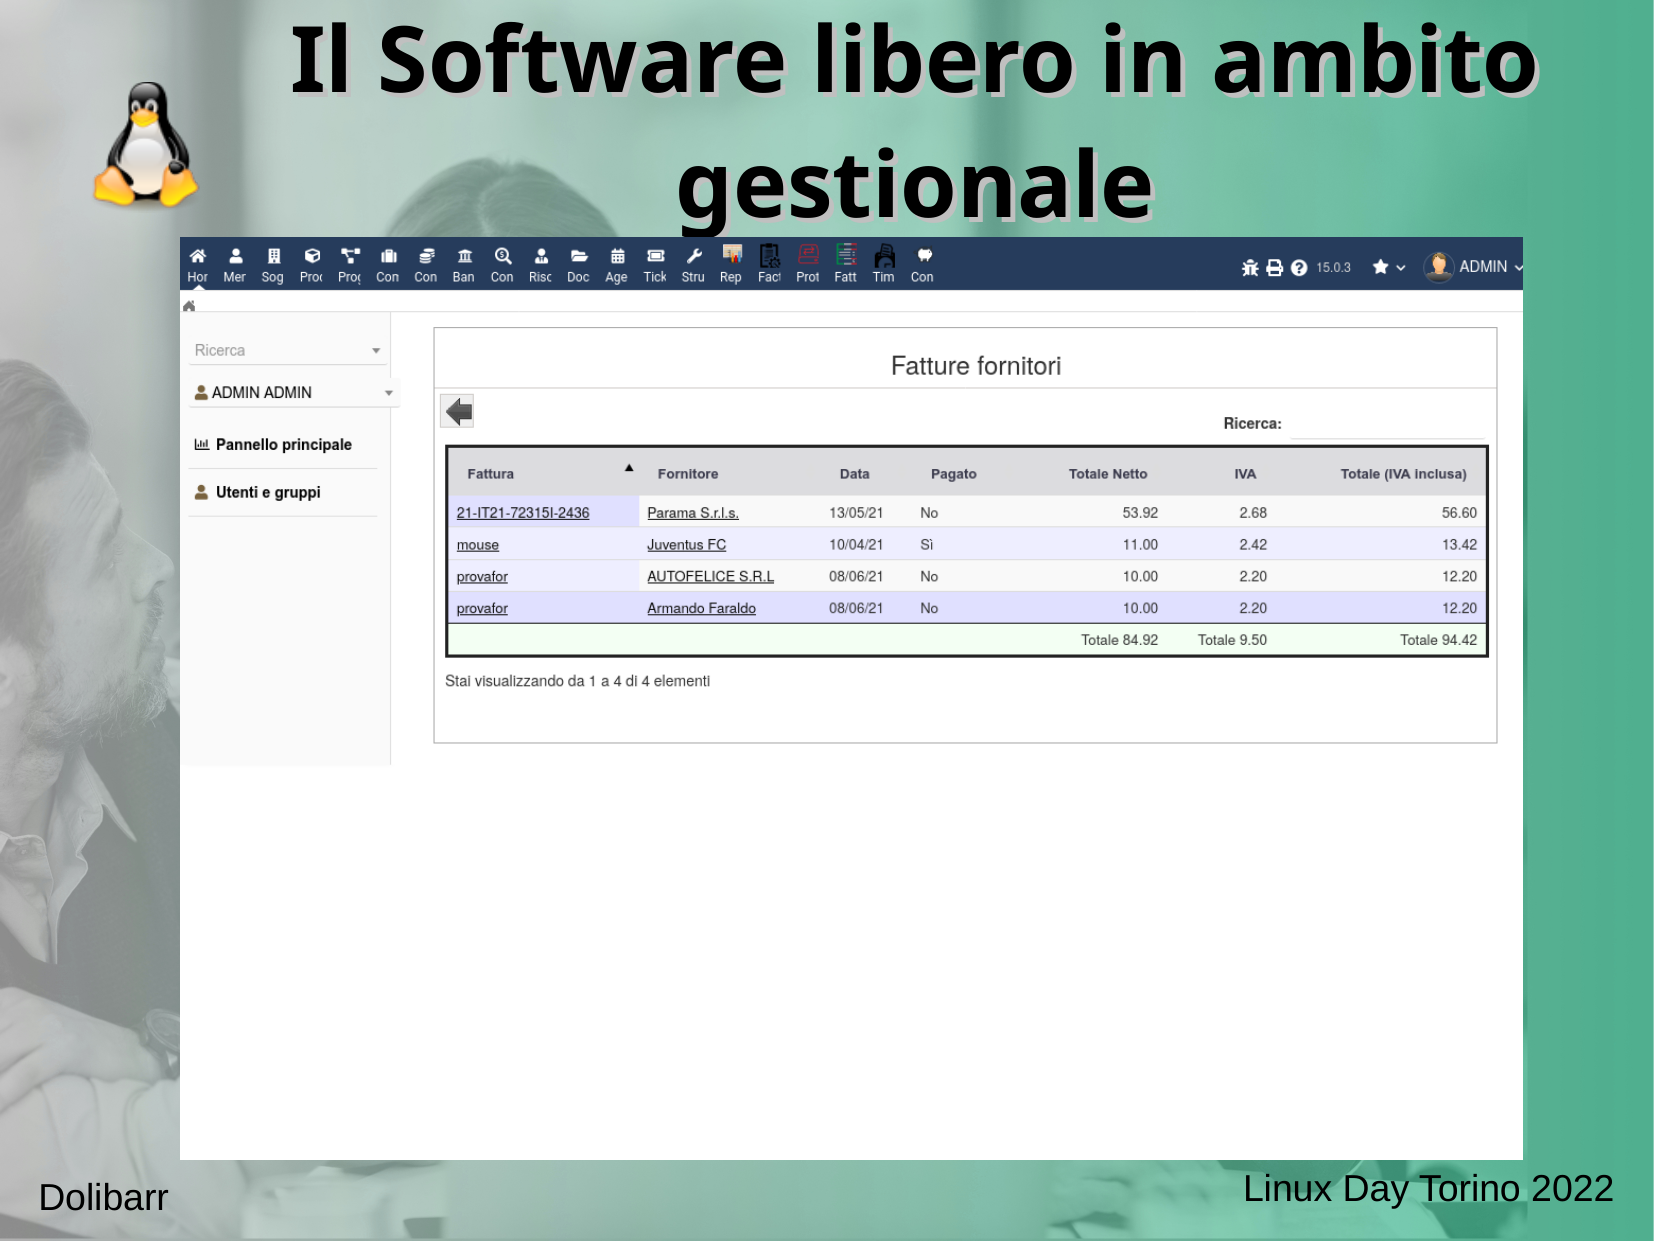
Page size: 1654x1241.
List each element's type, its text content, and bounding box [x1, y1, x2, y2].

picture [0, 0, 1654, 1241]
table_cell [130, 638, 180, 702]
text_box Linux Day Torino 2022 [1228, 1159, 1630, 1217]
title Il Software libero in ambito gestionale [259, 17, 1571, 222]
table_header [130, 410, 180, 510]
text_box Dolibarr [23, 1169, 185, 1227]
table_cell [130, 766, 180, 830]
table_cell [130, 510, 180, 574]
table_cell [130, 702, 180, 766]
table_cell [130, 574, 180, 638]
